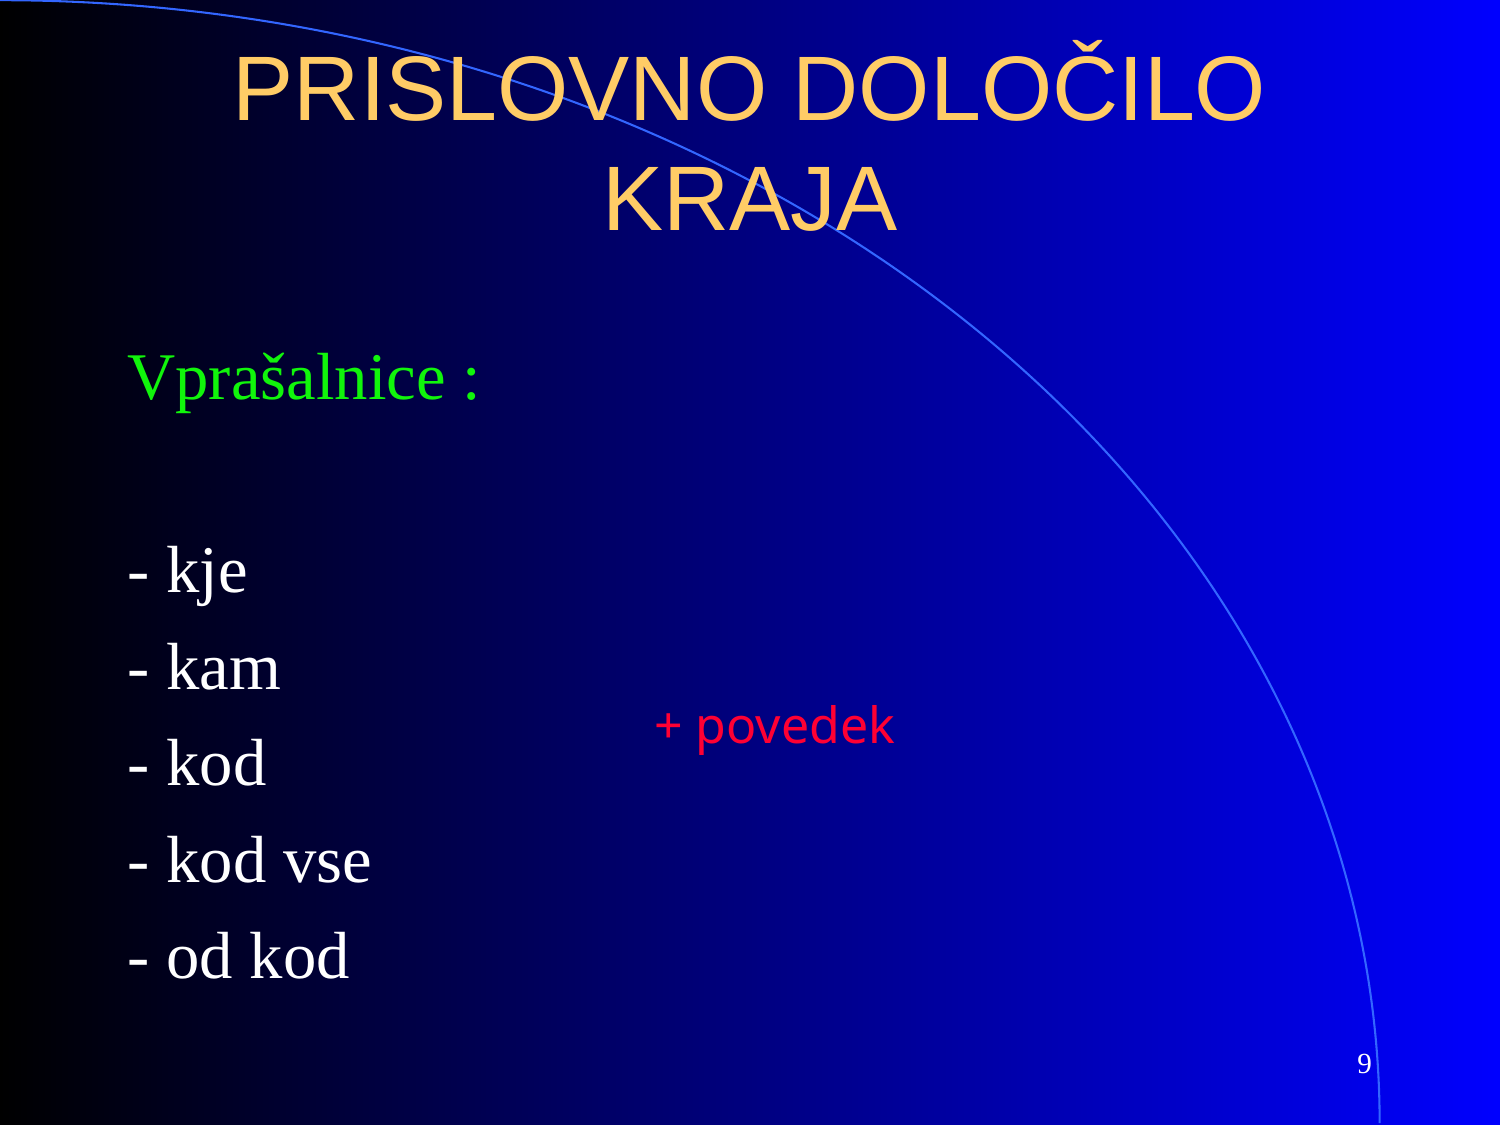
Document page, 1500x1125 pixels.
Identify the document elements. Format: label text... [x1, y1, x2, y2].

title PRISLOVNO DOLOČILO KRAJA [112, 21, 1388, 324]
slide_number <number> [1074, 1024, 1388, 1100]
list Vprašalnice : - kje - kam - kod - kod vse - od kod [112, 324, 1388, 1001]
text_box + povedek [512, 650, 1038, 804]
